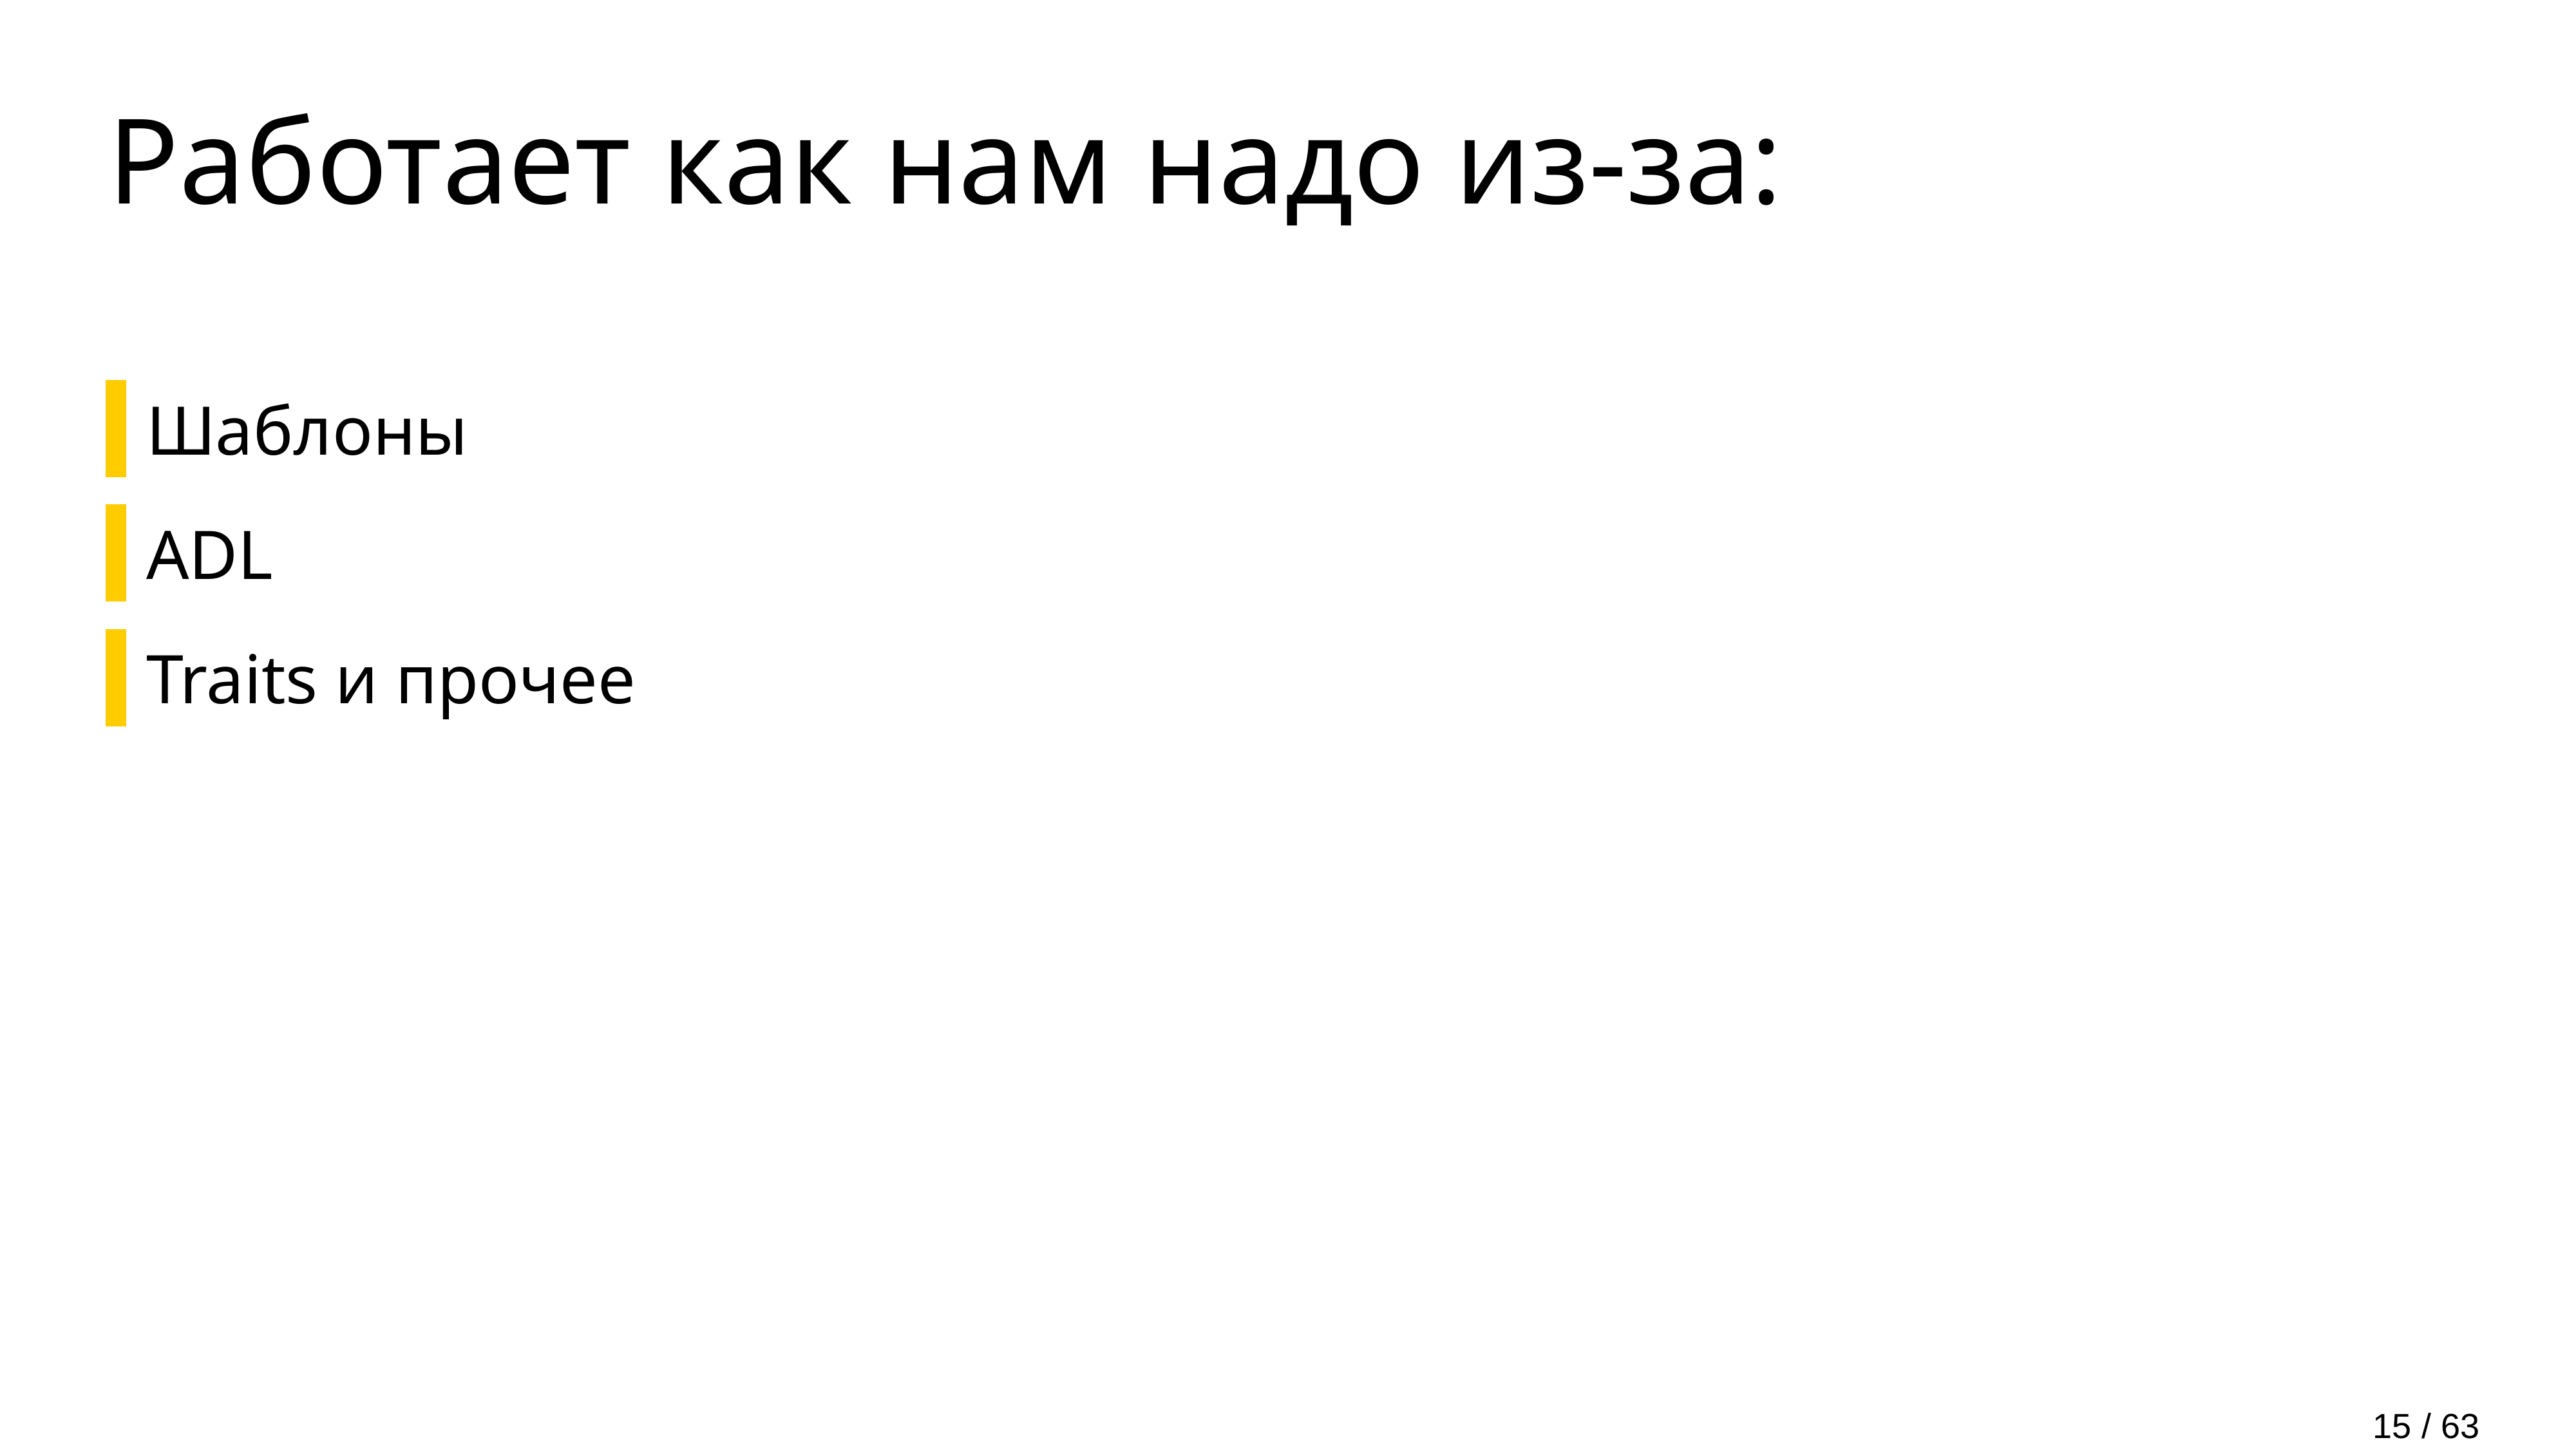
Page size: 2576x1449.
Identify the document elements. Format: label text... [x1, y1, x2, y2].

text_box Шаблоны ADL Traits и прочее [96, 364, 2512, 1419]
text_box <number> / 63 [2363, 1402, 2576, 1449]
title Работает как нам надо из-за: [108, 80, 2468, 242]
